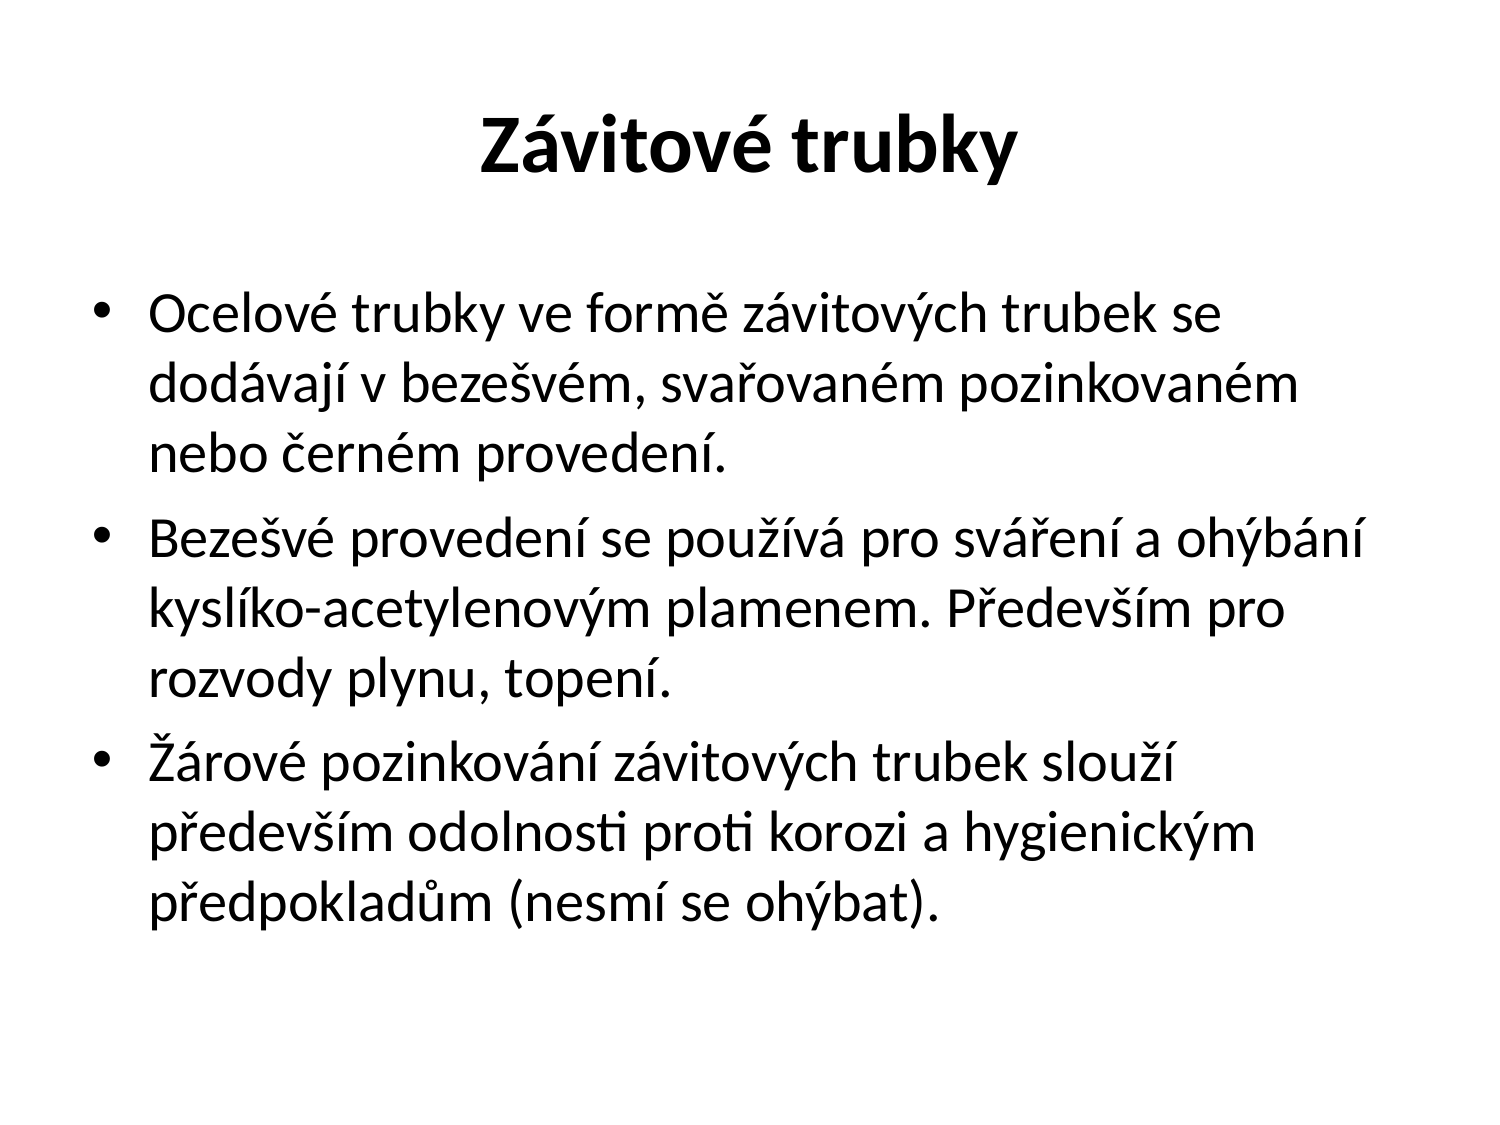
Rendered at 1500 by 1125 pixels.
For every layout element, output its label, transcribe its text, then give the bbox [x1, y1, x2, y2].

list Ocelové trubky ve formě závitových trubek se dodávají v bezešvém, svařovaném pozinkovaném nebo černém provedení. Bezešvé provedení se používá pro sváření a ohýbání kyslíko-acetylenovým plamenem. Především pro rozvody plynu, topení. Žárové pozinkování závitových trubek slouží především odolnosti proti korozi a hygienickým předpokladům (nesmí se ohýbat). [76, 267, 1427, 1010]
title Závitové trubky [75, 45, 1426, 233]
